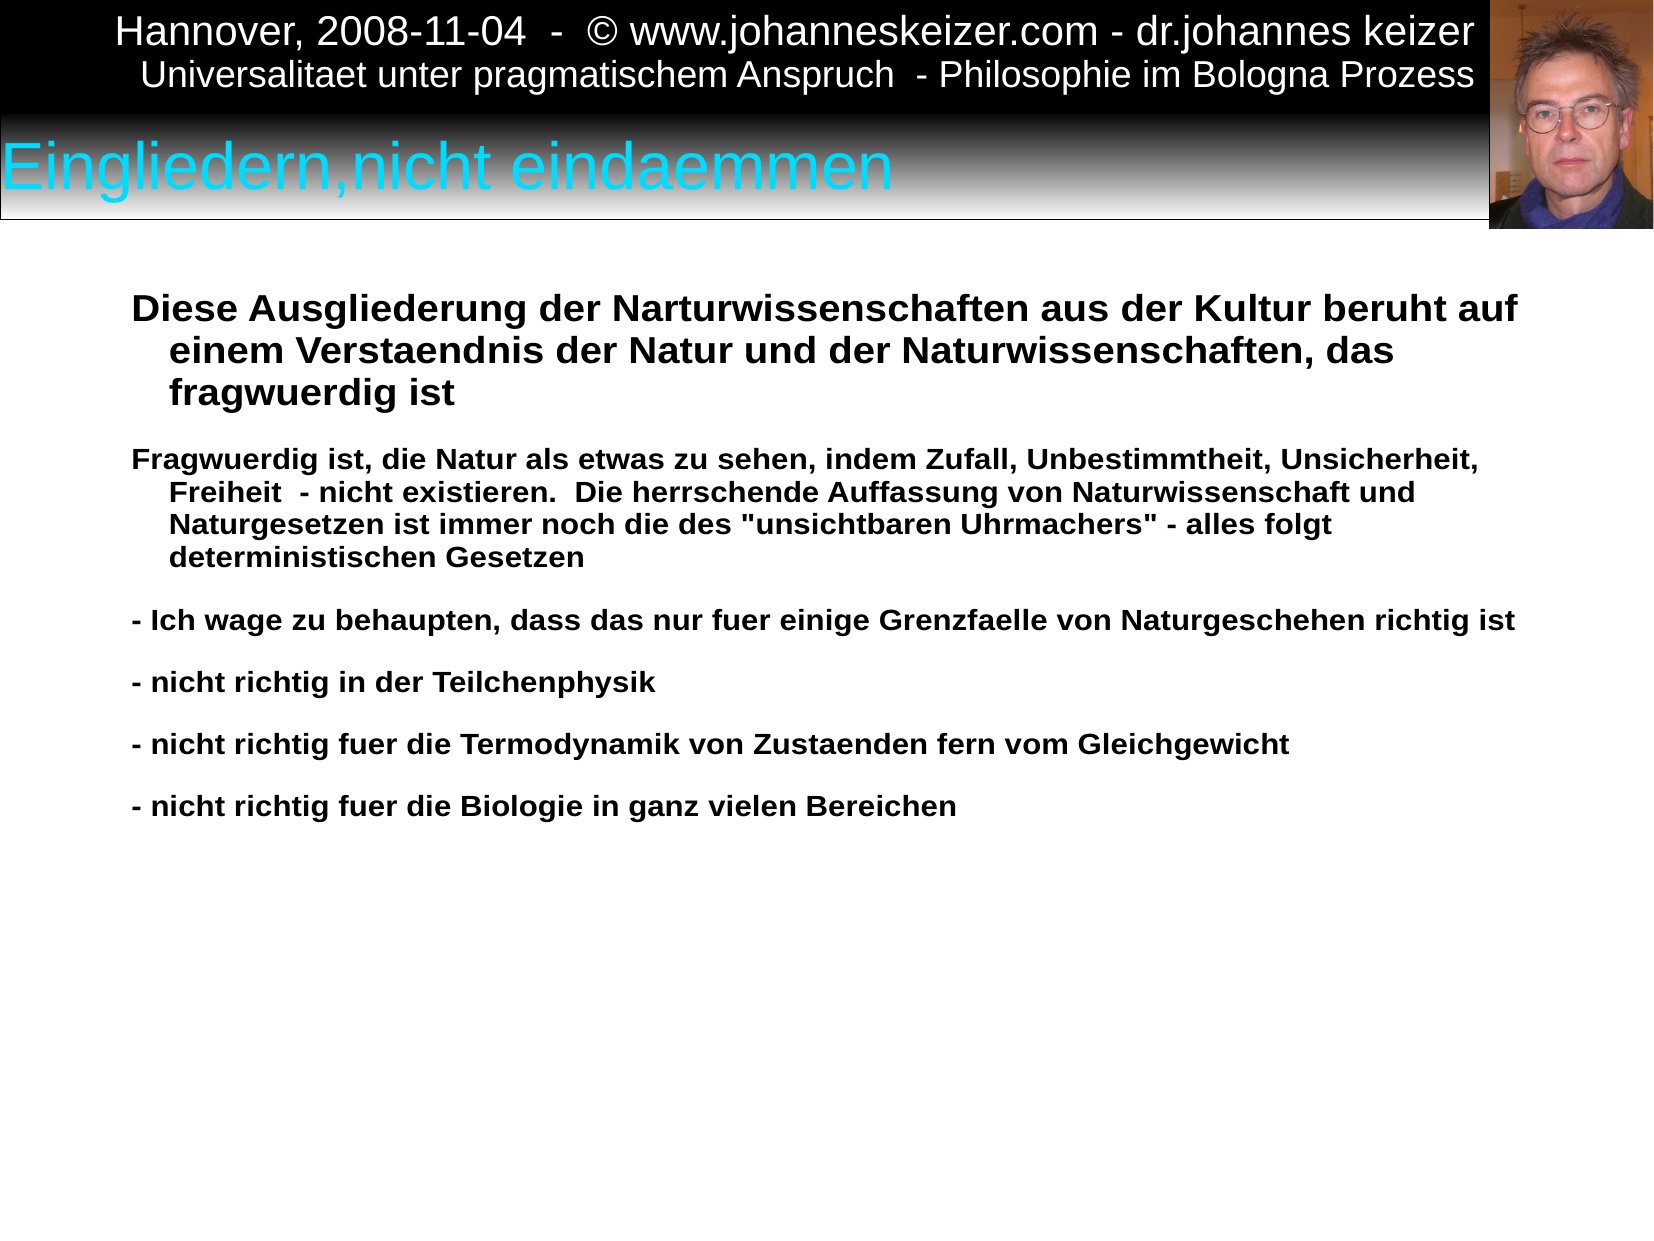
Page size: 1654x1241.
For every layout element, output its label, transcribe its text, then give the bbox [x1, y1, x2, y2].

list Diese Ausgliederung der Narturwissenschaften aus der Kultur beruht auf einem Verstaendnis der Natur und der Naturwissenschaften, das fragwuerdig ist Fragwuerdig ist, die Natur als etwas zu sehen, indem Zufall, Unbestimmtheit, Unsicherheit, Freiheit - nicht existieren. Die herrschende Auffassung von Naturwissenschaft und Naturgesetzen ist immer noch die des "unsichtbaren Uhrmachers" - alles folgt deterministischen Gesetzen - Ich wage zu behaupten, dass das nur fuer einige Grenzfaelle von Naturgeschehen richtig ist - nicht richtig in der Teilchenphysik - nicht richtig fuer die Termodynamik von Zustaenden fern vom Gleichgewicht - nicht richtig fuer die Biologie in ganz vielen Bereichen [93, 287, 1583, 1152]
picture [1489, 0, 1654, 229]
title Eingliedern,nicht eindaemmen [0, 113, 1490, 220]
